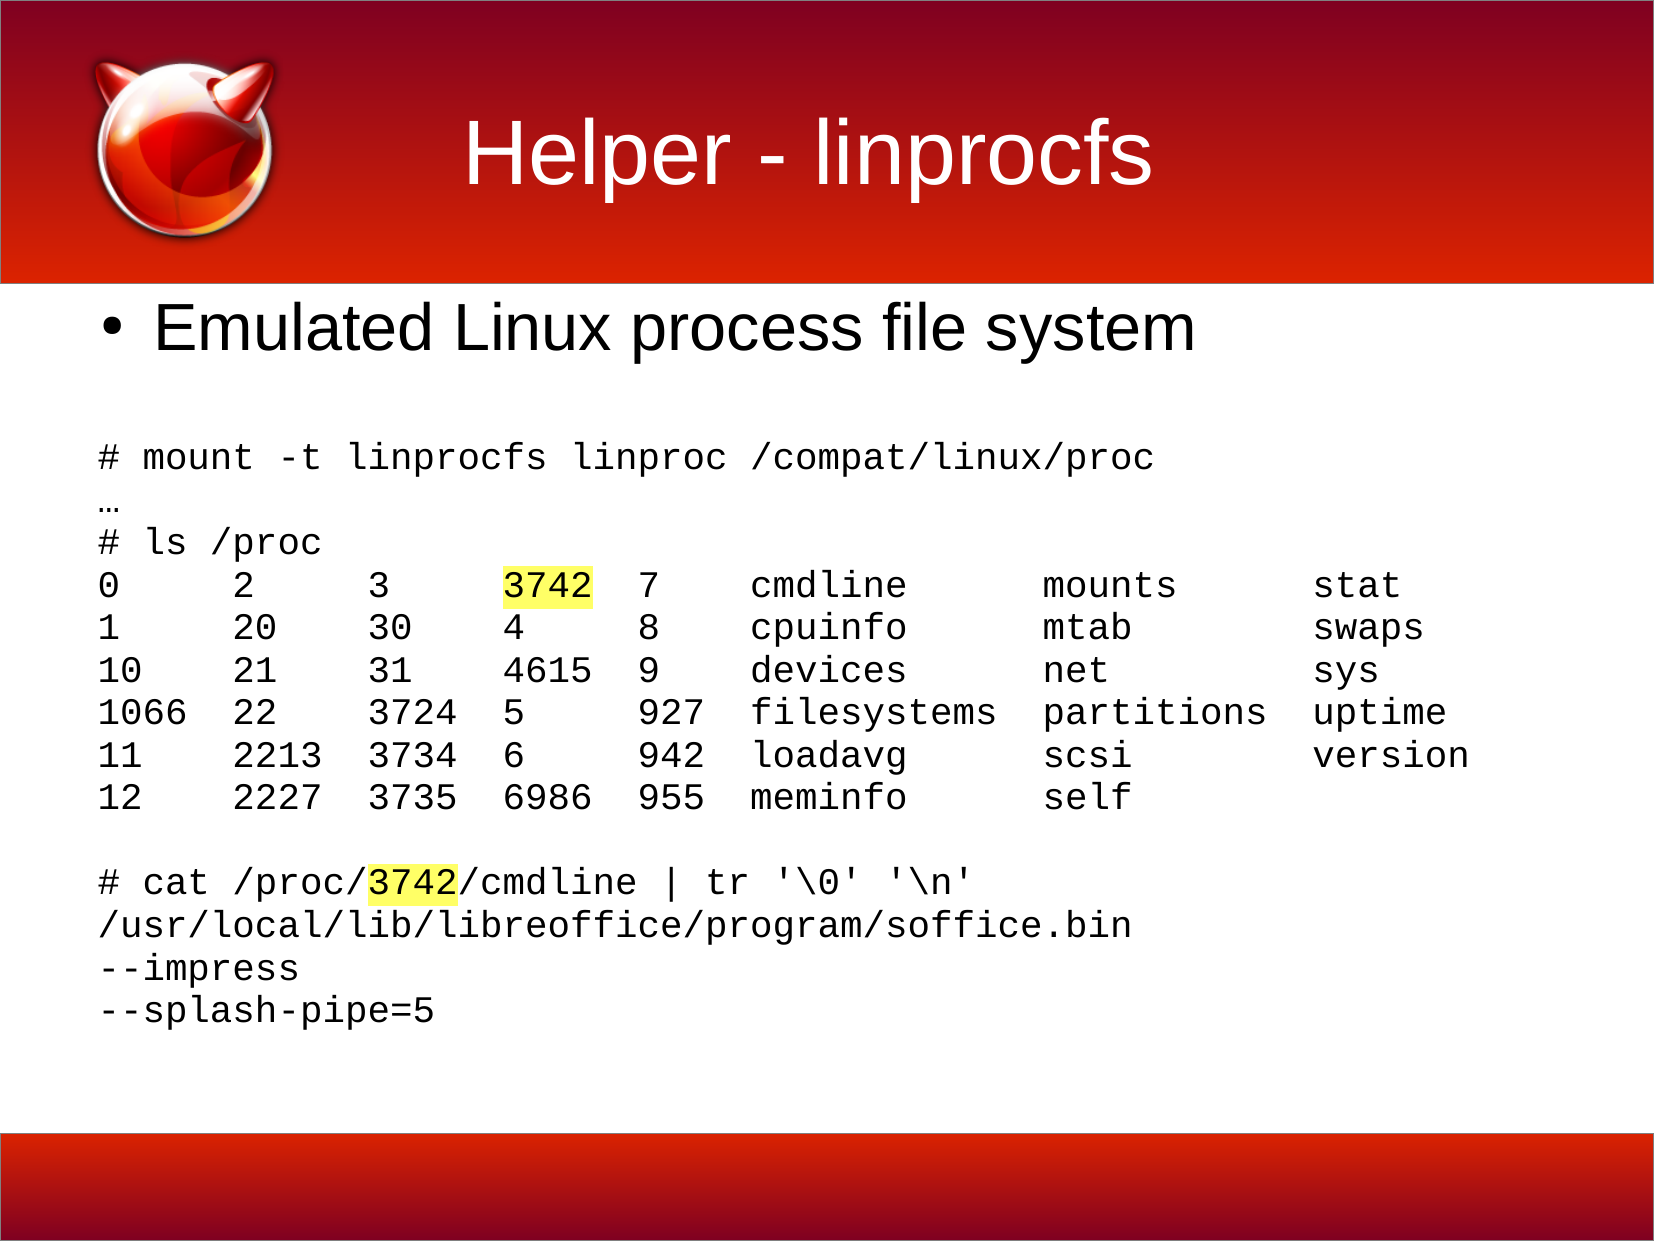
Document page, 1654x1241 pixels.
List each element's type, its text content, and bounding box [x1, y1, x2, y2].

text_box # mount -t linprocfs linproc /compat/linux/proc … # ls /proc 0 2 3 3742 7 cmdline mounts stat 1 20 30 4 8 cpuinfo mtab swaps 10 21 31 4615 9 devices net sys 1066 22 3724 5 927 filesystems partitions uptime 11 2213 3734 6 942 loadavg scsi version 12 2227 3735 6986 955 meminfo self # cat /proc/3742/cmdline | tr '\0' '\n' /usr/local/lib/libreoffice/program/soffice.bin --impress --splash-pipe=5 [82, 431, 1548, 1042]
title Helper - linprocfs [82, 49, 1536, 257]
list Emulated Linux process file system [82, 290, 1538, 431]
